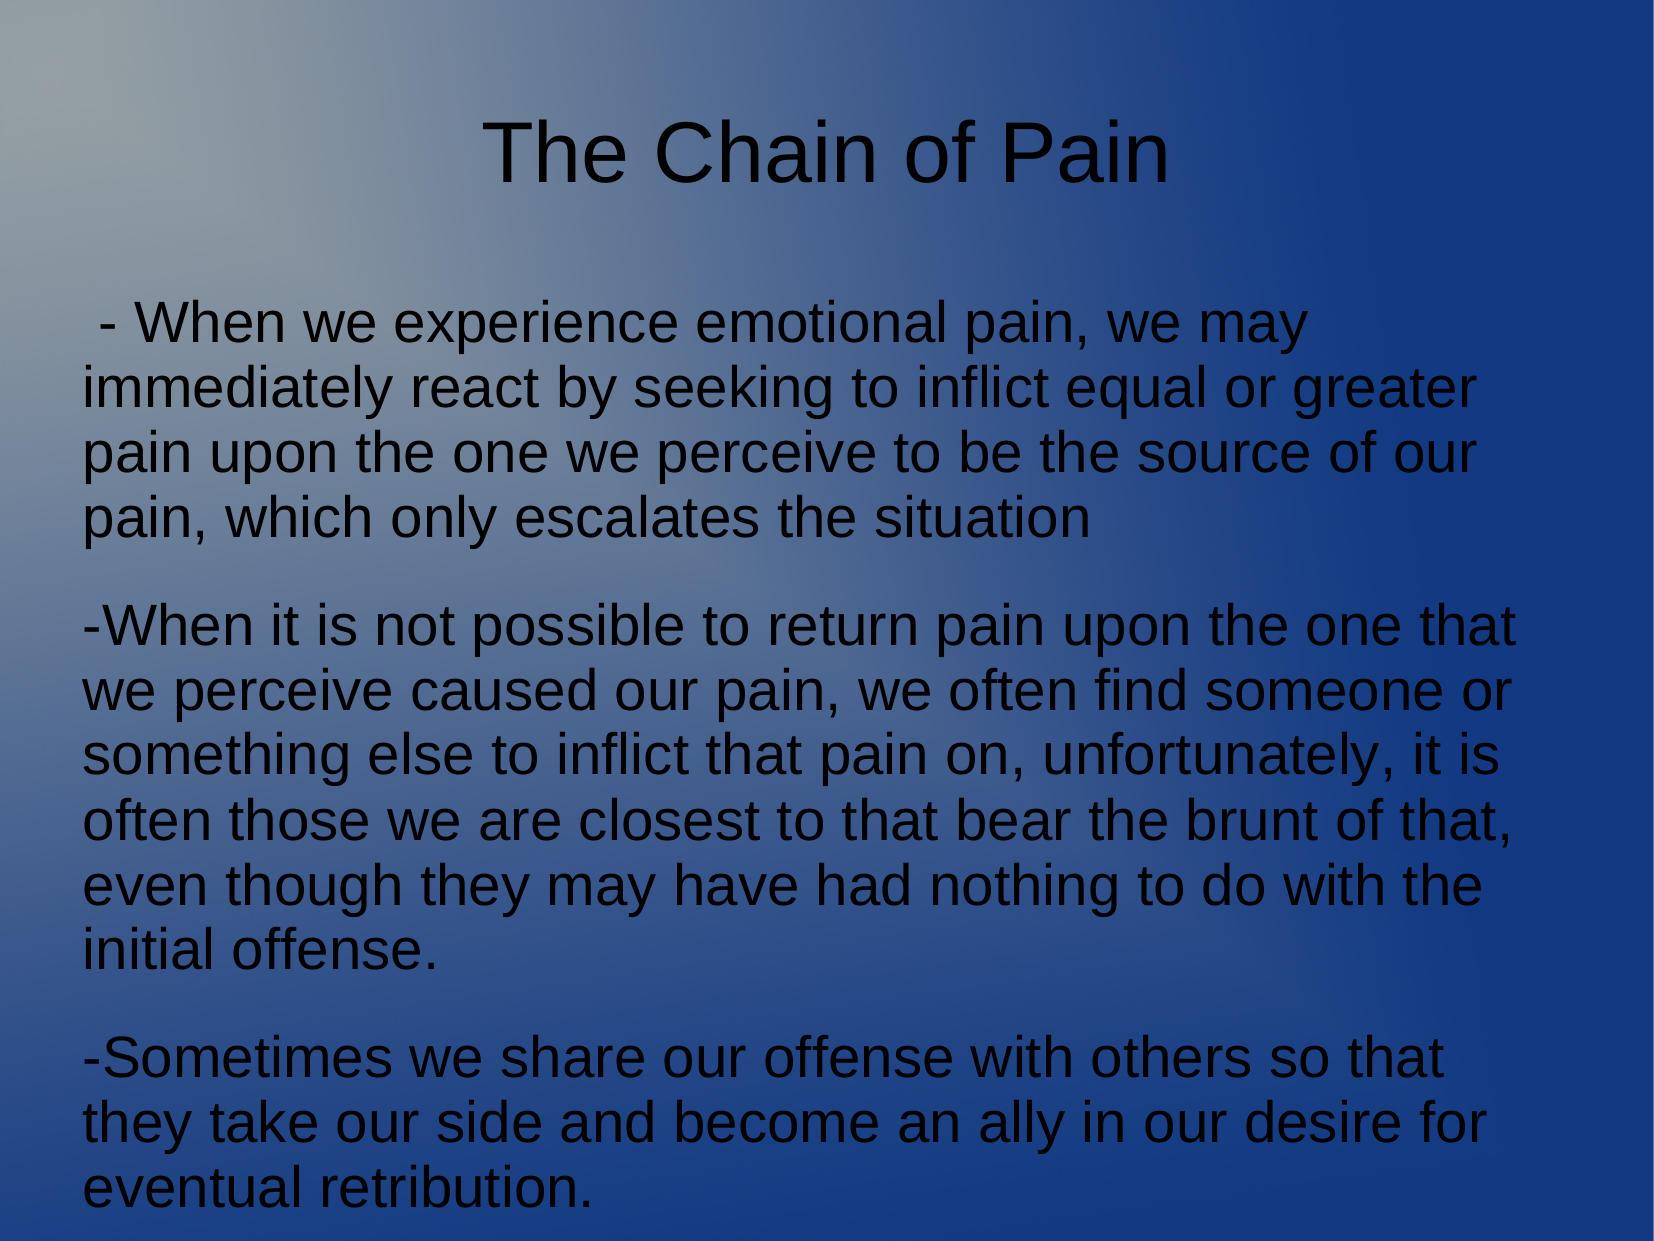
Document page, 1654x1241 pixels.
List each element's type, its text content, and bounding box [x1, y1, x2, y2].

title The Chain of Pain [82, 49, 1571, 257]
picture [0, 0, 1654, 1241]
subtitle - When we experience emotional pain, we may immediately react by seeking to inflict equal or greater pain upon the one we perceive to be the source of our pain, which only escalates the situation -When it is not possible to return pain upon the one that we perceive caused our pain, we often find someone or something else to inflict that pain on, unfortunately, it is often those we are closest to that bear the brunt of that, even though they may have had nothing to do with the initial offense. -Sometimes we share our offense with others so that they take our side and become an ally in our desire for eventual retribution. [82, 290, 1571, 1241]
